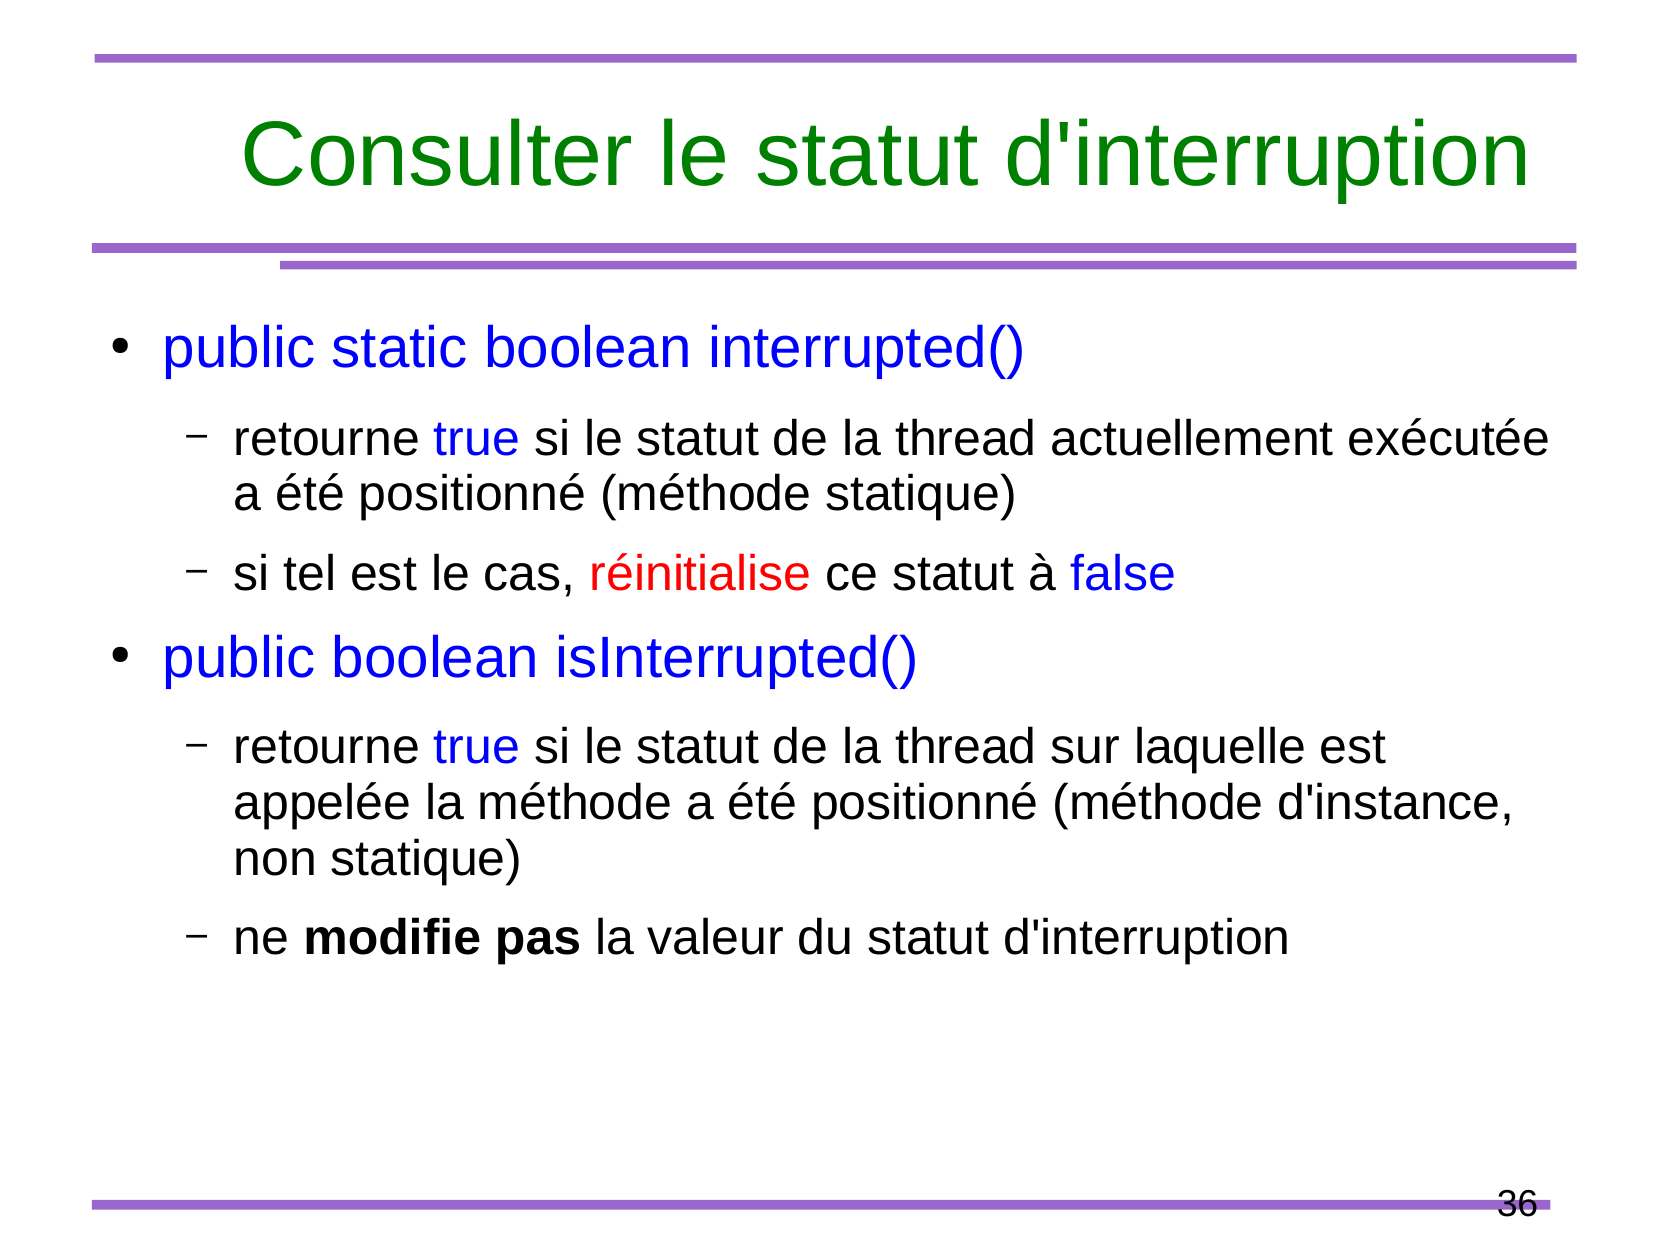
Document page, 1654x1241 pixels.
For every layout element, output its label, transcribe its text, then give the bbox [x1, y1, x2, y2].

title Consulter le statut d'interruption [121, 49, 1534, 257]
list public static boolean interrupted() retourne true si le statut de la thread actuellement exécutée a été positionné (méthode statique) si tel est le cas, réinitialise ce statut à false public boolean isInterrupted() retourne true si le statut de la thread sur laquelle est appelée la méthode a été positionné (méthode d'instance, non statique) ne modifie pas la valeur du statut d'interruption [92, 315, 1563, 1163]
